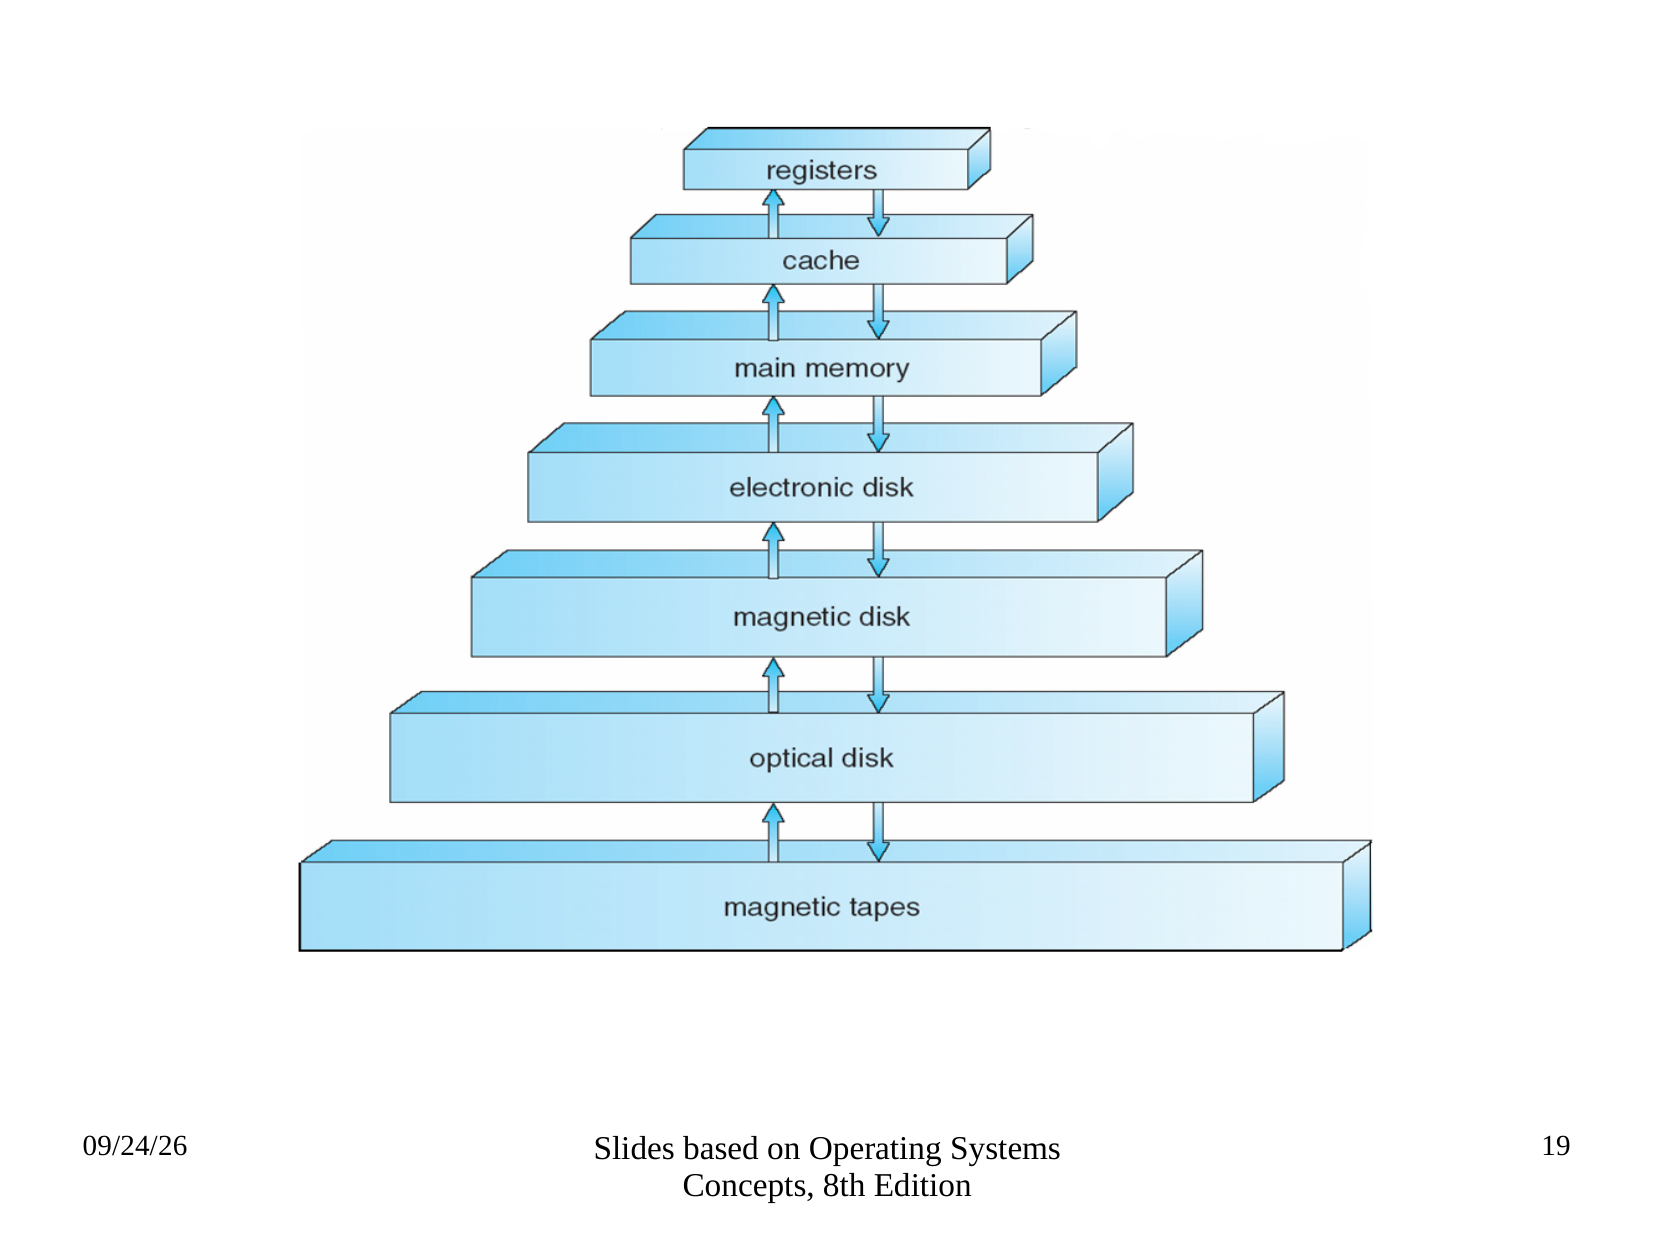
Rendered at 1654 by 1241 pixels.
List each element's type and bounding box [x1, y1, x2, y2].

picture [290, 119, 1381, 961]
